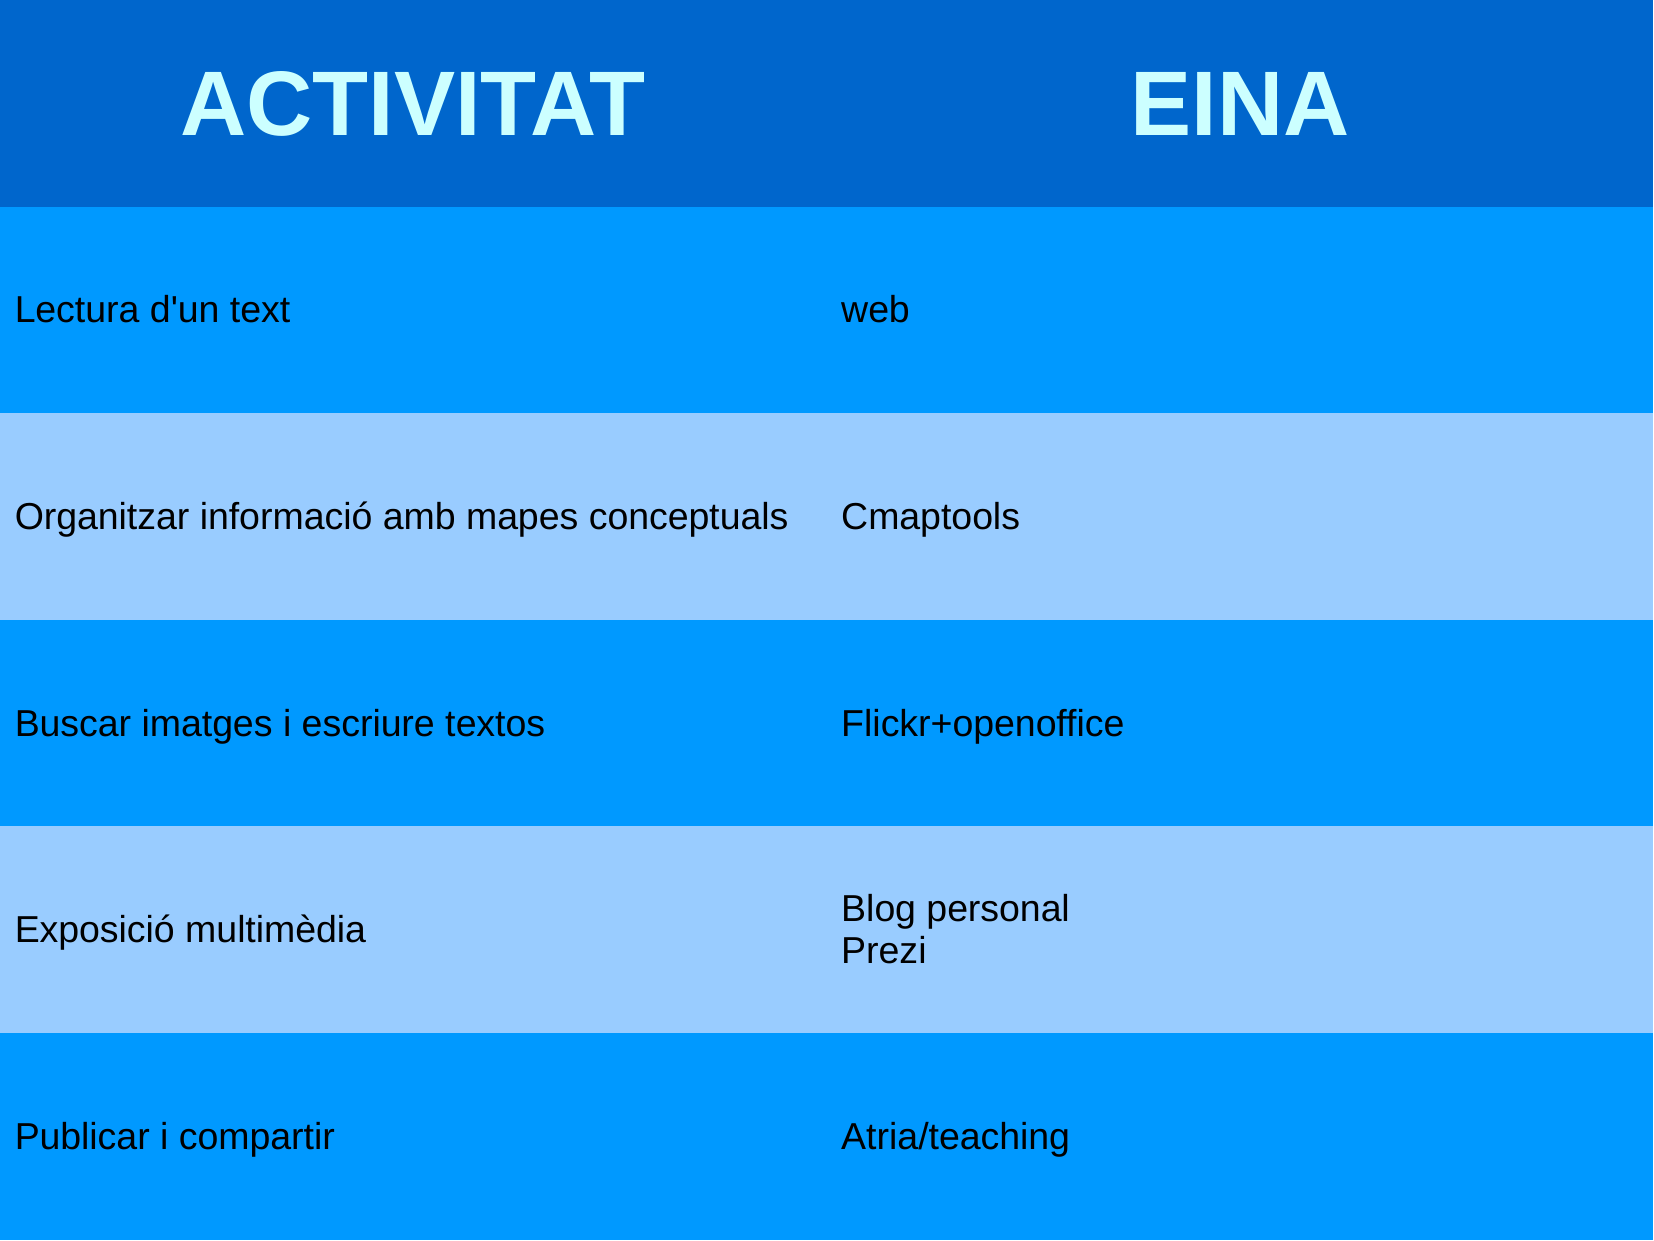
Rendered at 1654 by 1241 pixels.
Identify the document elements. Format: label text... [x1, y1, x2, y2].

table_cell Blog personal Prezi [827, 826, 1653, 1033]
table_cell web [827, 207, 1653, 413]
table_cell Publicar i compartir [0, 1033, 827, 1240]
table_cell Flickr+openoffice [827, 620, 1653, 826]
table_cell Lectura d'un text [0, 207, 827, 413]
table_cell Exposició multimèdia [0, 826, 827, 1033]
table_header EINA [827, 0, 1653, 207]
table_cell Atria/teaching [827, 1033, 1653, 1240]
table_cell Organitzar informació amb mapes conceptuals [0, 413, 827, 620]
table_header ACTIVITAT [0, 0, 827, 207]
table_cell Buscar imatges i escriure textos [0, 620, 827, 826]
table_cell Cmaptools [827, 413, 1653, 620]
